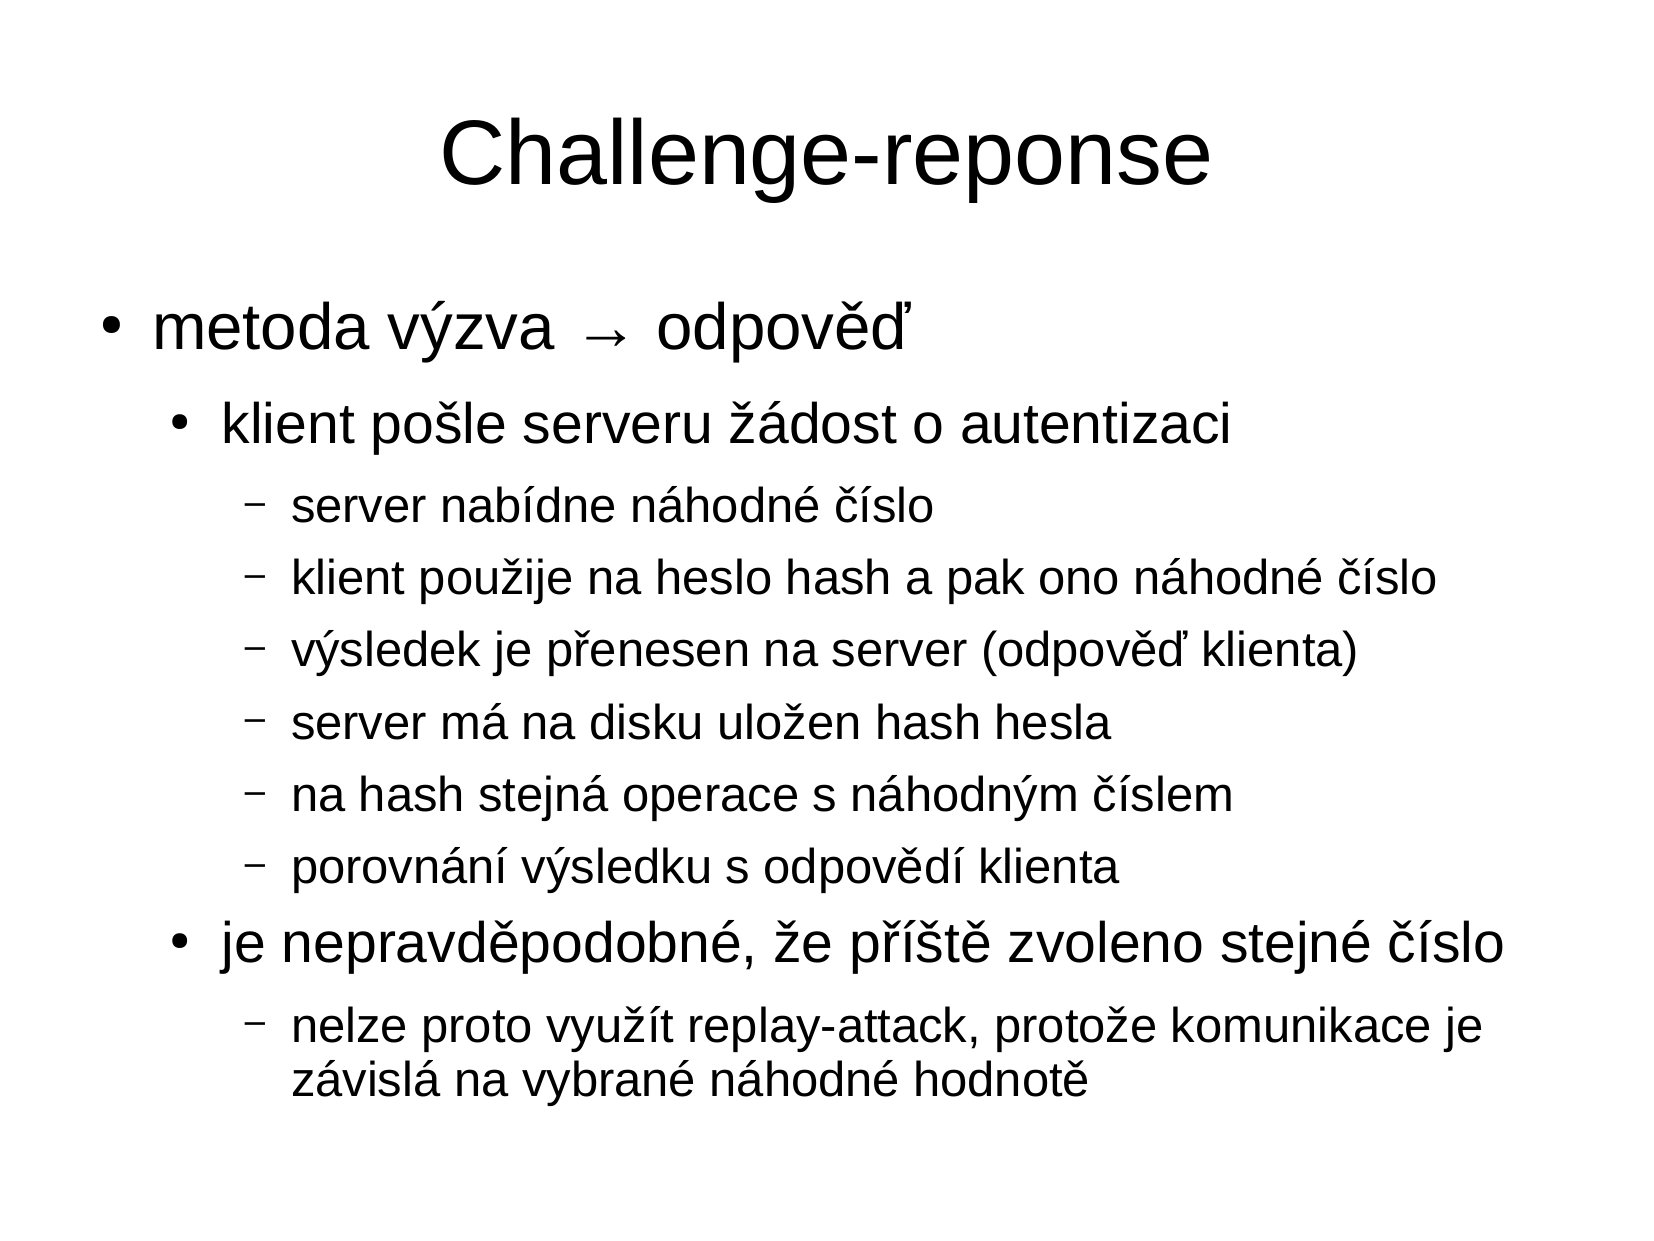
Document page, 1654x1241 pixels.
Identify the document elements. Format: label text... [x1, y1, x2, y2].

list metoda výzva → odpověď klient pošle serveru žádost o autentizaci server nabídne náhodné číslo klient použije na heslo hash a pak ono náhodné číslo výsledek je přenesen na server (odpověď klienta) server má na disku uložen hash hesla na hash stejná operace s náhodným číslem porovnání výsledku s odpovědí klienta je nepravděpodobné, že příště zvoleno stejné číslo nelze proto využít replay-attack, protože komunikace je závislá na vybrané náhodné hodnotě [82, 290, 1571, 1109]
title Challenge-reponse [82, 49, 1571, 257]
